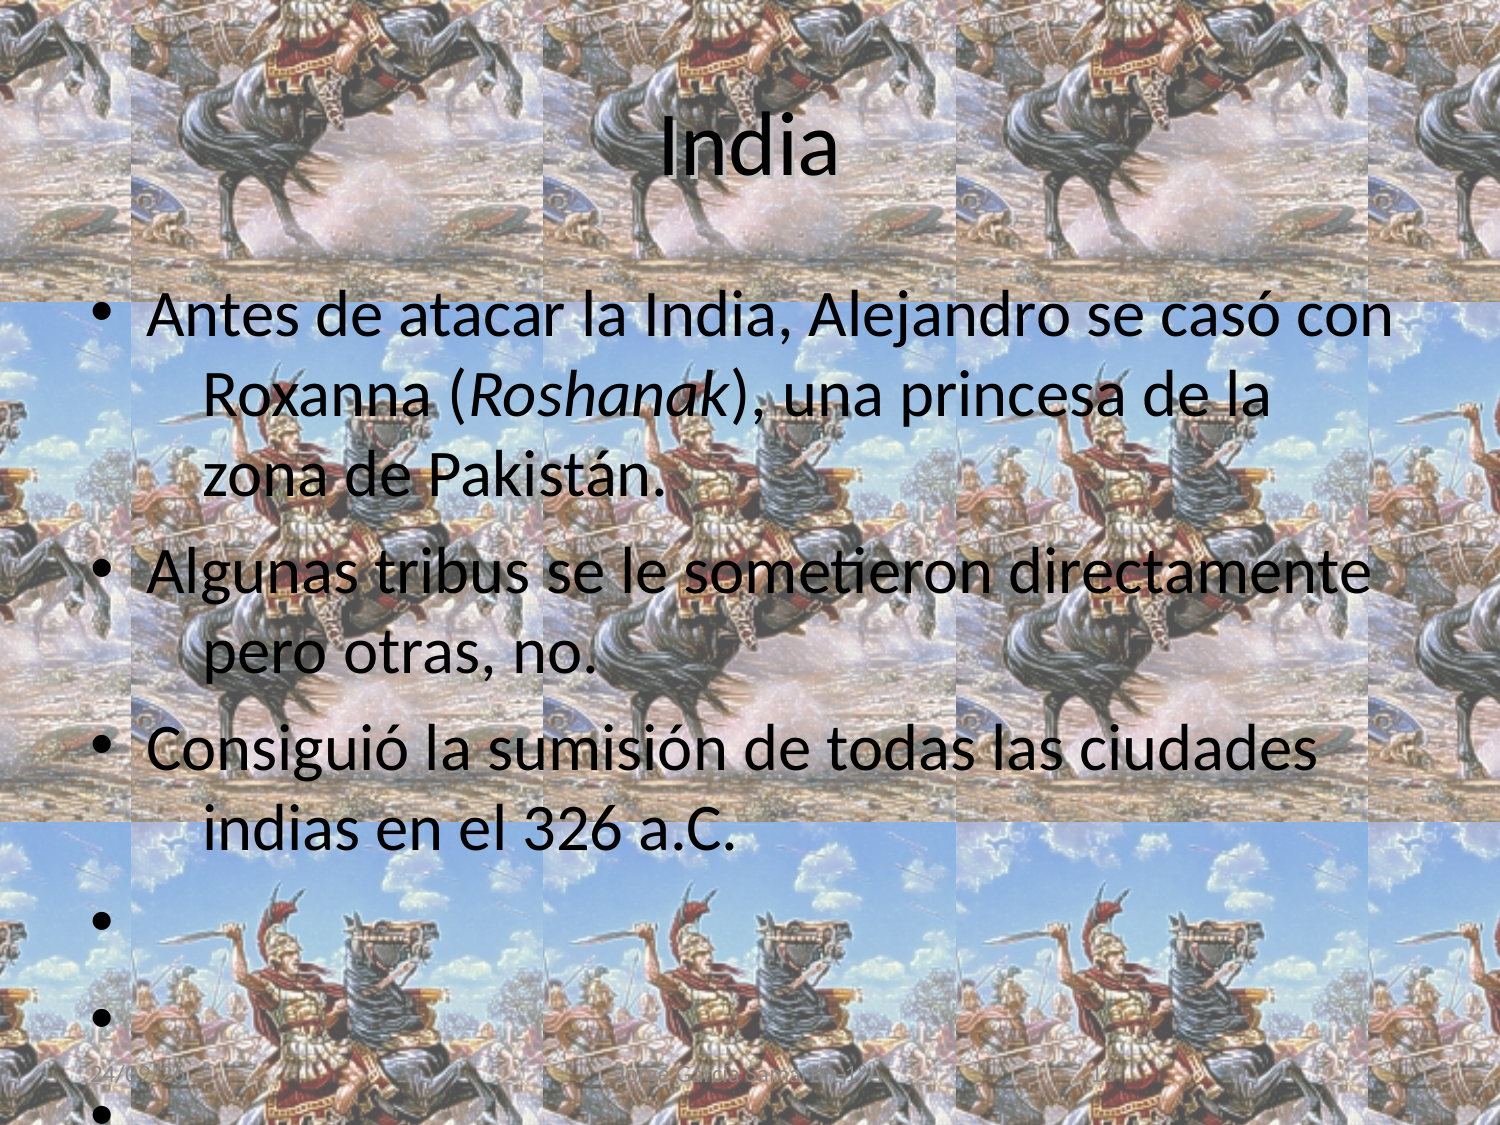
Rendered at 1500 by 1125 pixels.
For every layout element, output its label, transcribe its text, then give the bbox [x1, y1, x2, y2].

text_box 13 [1074, 1042, 1426, 1103]
list Antes de atacar la India, Alejandro se casó con Roxanna (Roshanak), una princesa de la zona de Pakistán. Algunas tribus se le sometieron directamente pero otras, no. Consiguió la sumisión de todas las ciudades indias en el 326 a.C. [75, 262, 1426, 1005]
text_box Jorge García Samartín-1ºA [512, 1042, 988, 1103]
text_box miércoles, 23 de marzo de 2011 [75, 1042, 426, 1103]
title India [75, 45, 1426, 233]
